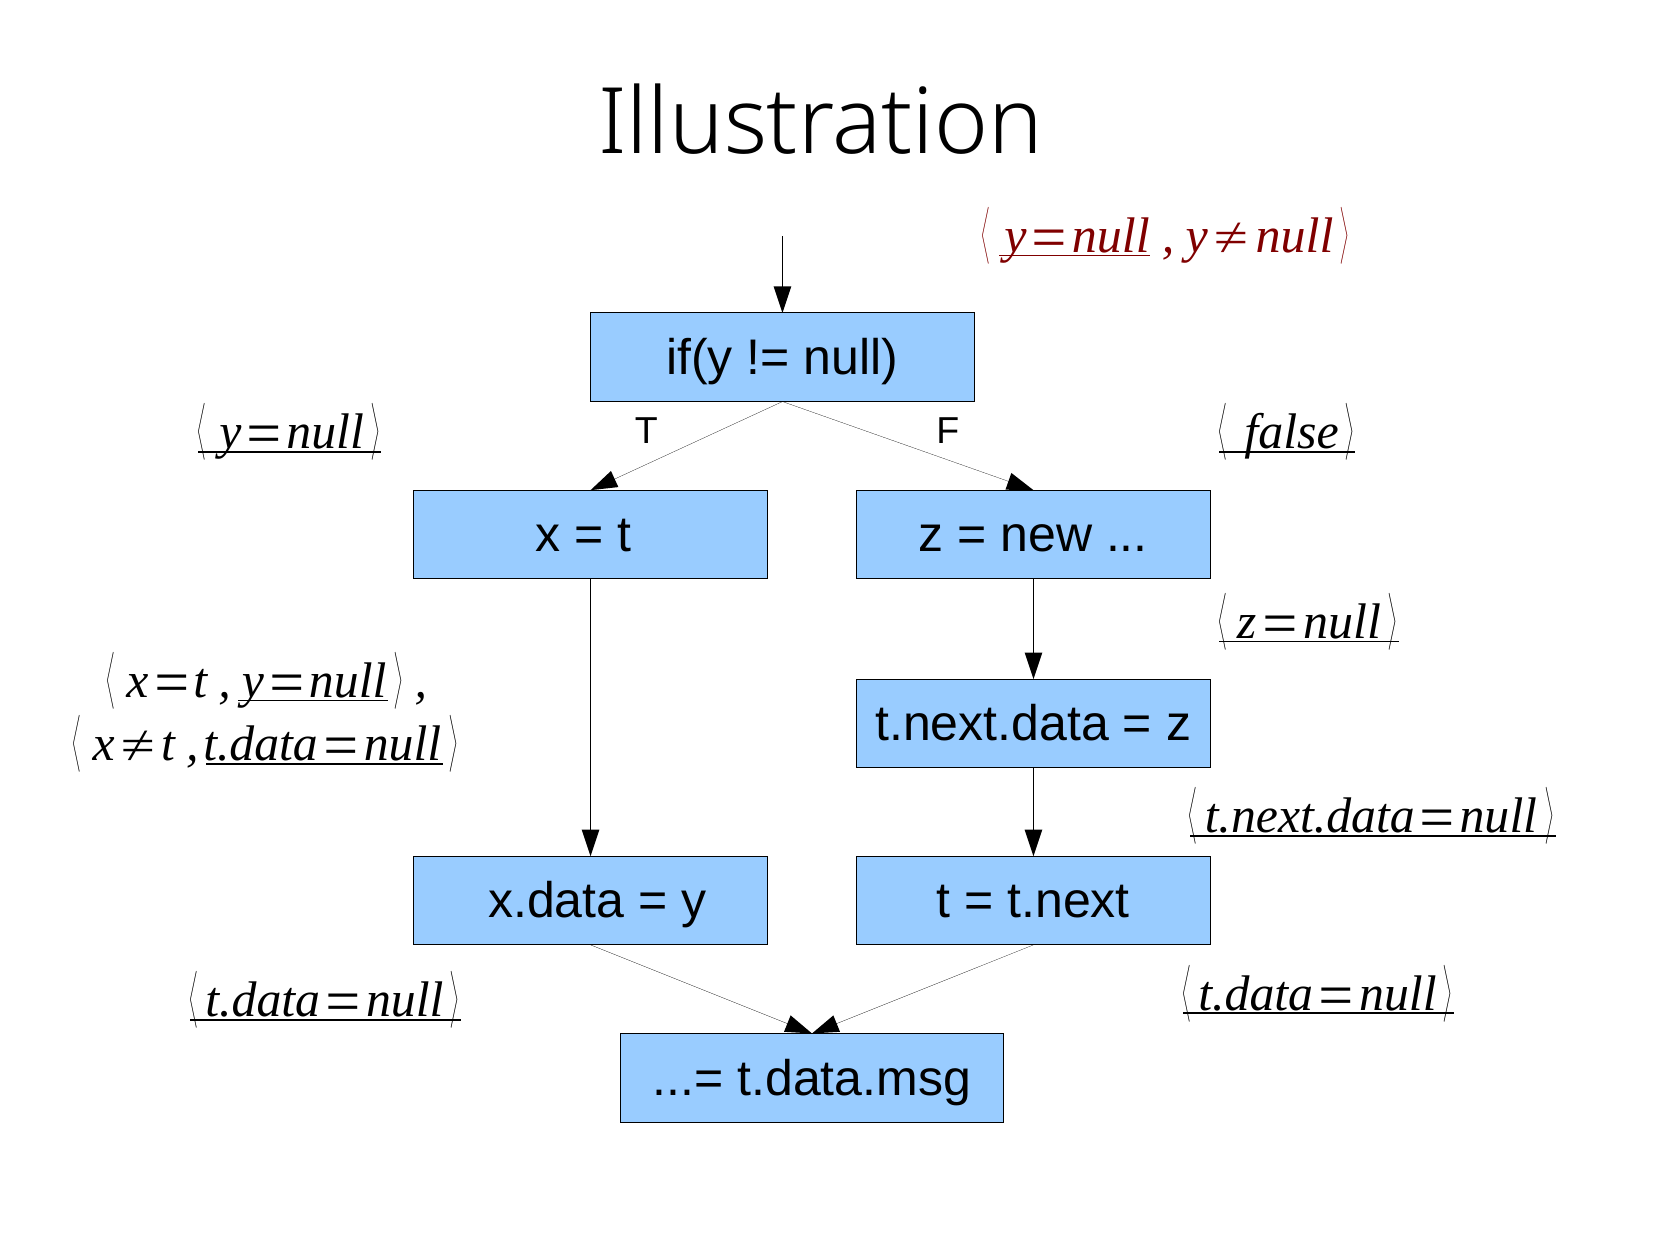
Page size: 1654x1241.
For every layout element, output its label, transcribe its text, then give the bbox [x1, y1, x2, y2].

title Illustration [76, 58, 1565, 178]
text_box t = t.next [856, 856, 1211, 945]
text_box T [620, 401, 673, 459]
chart [1210, 401, 1364, 463]
chart [1210, 590, 1408, 653]
chart [65, 649, 467, 776]
text_box if(y != null) [590, 312, 975, 402]
chart [1174, 962, 1463, 1024]
chart [974, 204, 1359, 267]
text_box F [921, 401, 975, 459]
text_box z = new ... [856, 490, 1211, 579]
chart [1181, 785, 1564, 847]
text_box ...= t.data.msg [620, 1033, 1004, 1123]
chart [181, 968, 470, 1031]
text_box t.next.data = z [856, 679, 1211, 768]
text_box x.data = y [413, 856, 768, 945]
text_box x = t [413, 490, 768, 579]
chart [189, 401, 390, 463]
